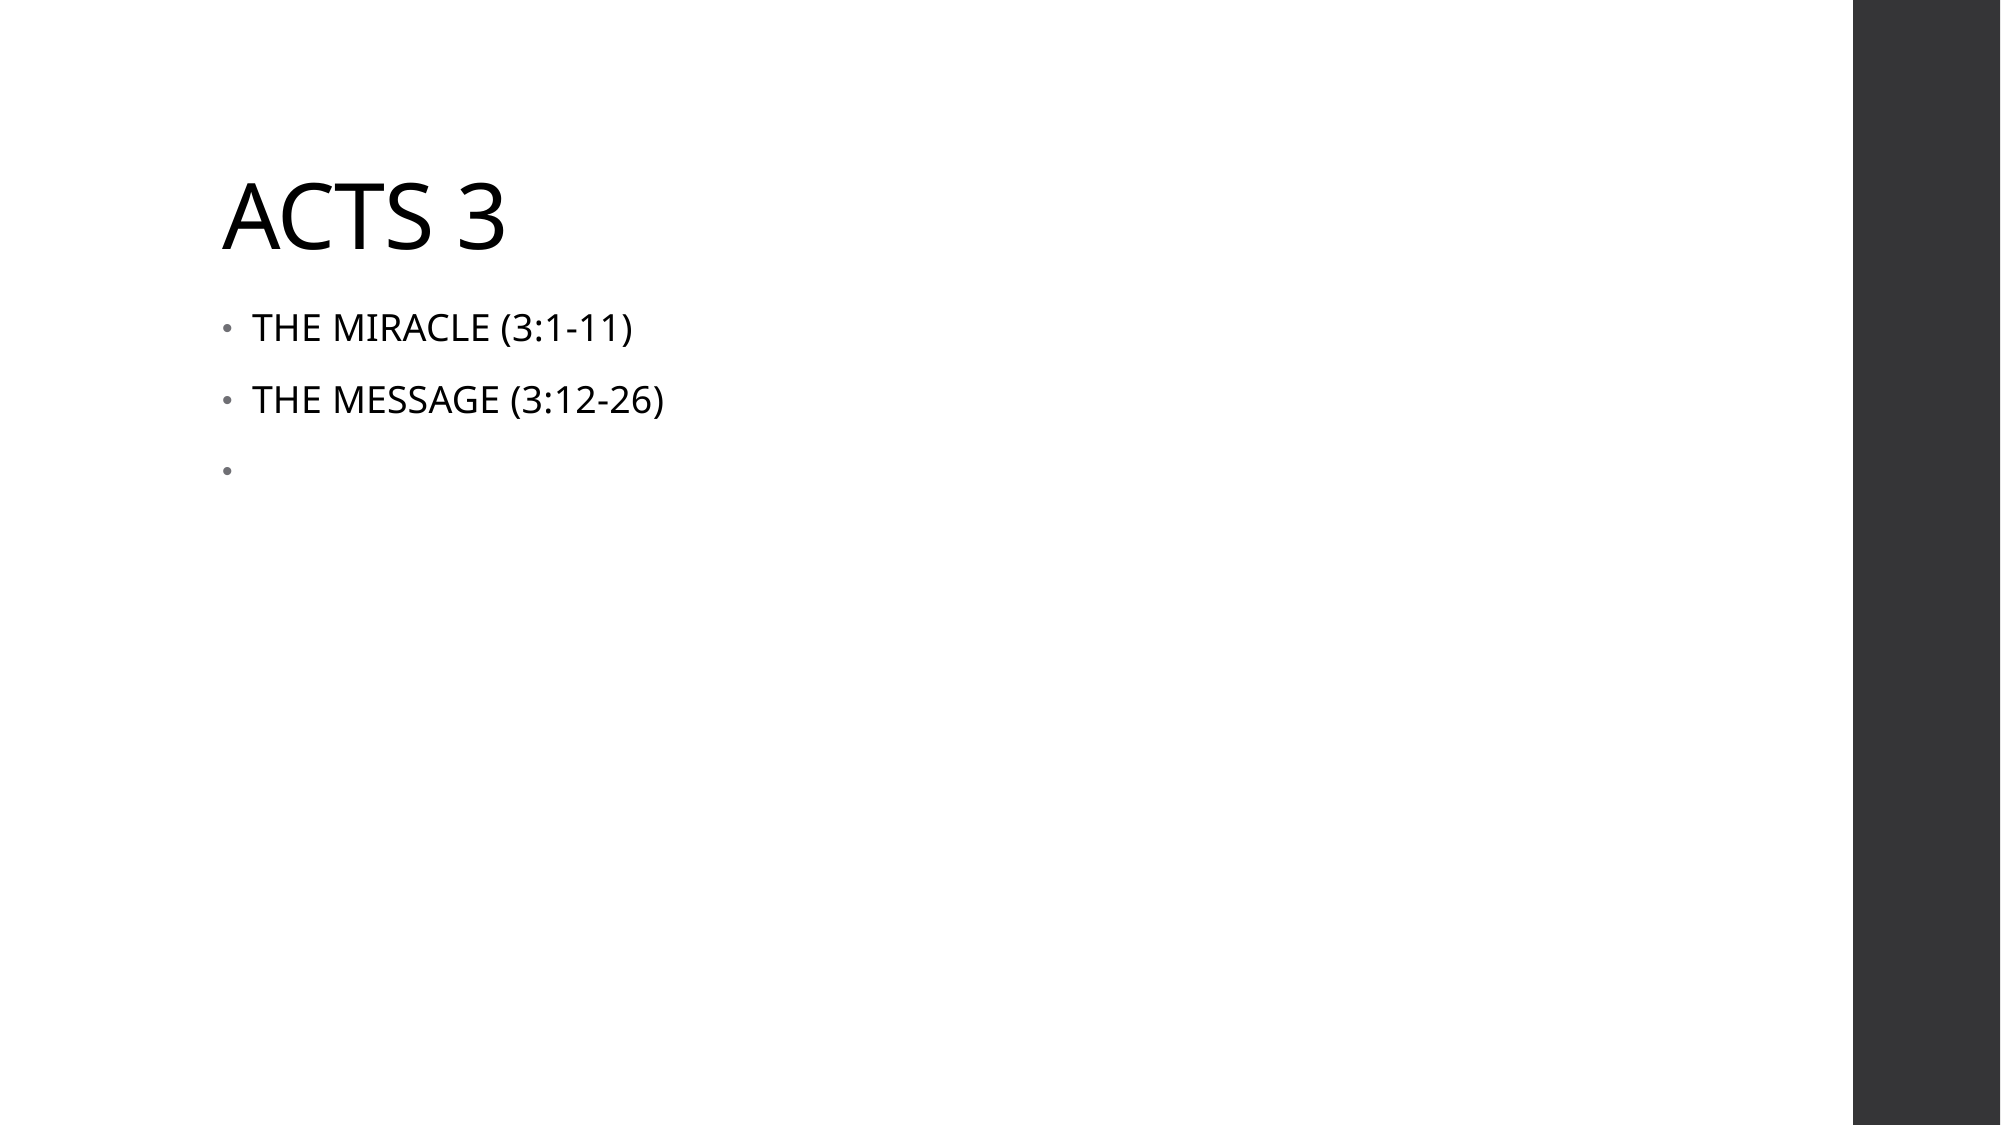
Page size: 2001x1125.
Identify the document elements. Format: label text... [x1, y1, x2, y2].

title ACTS 3 [206, 60, 1797, 278]
list THE MIRACLE (3:1-11) THE MESSAGE (3:12-26) [206, 299, 1617, 1014]
